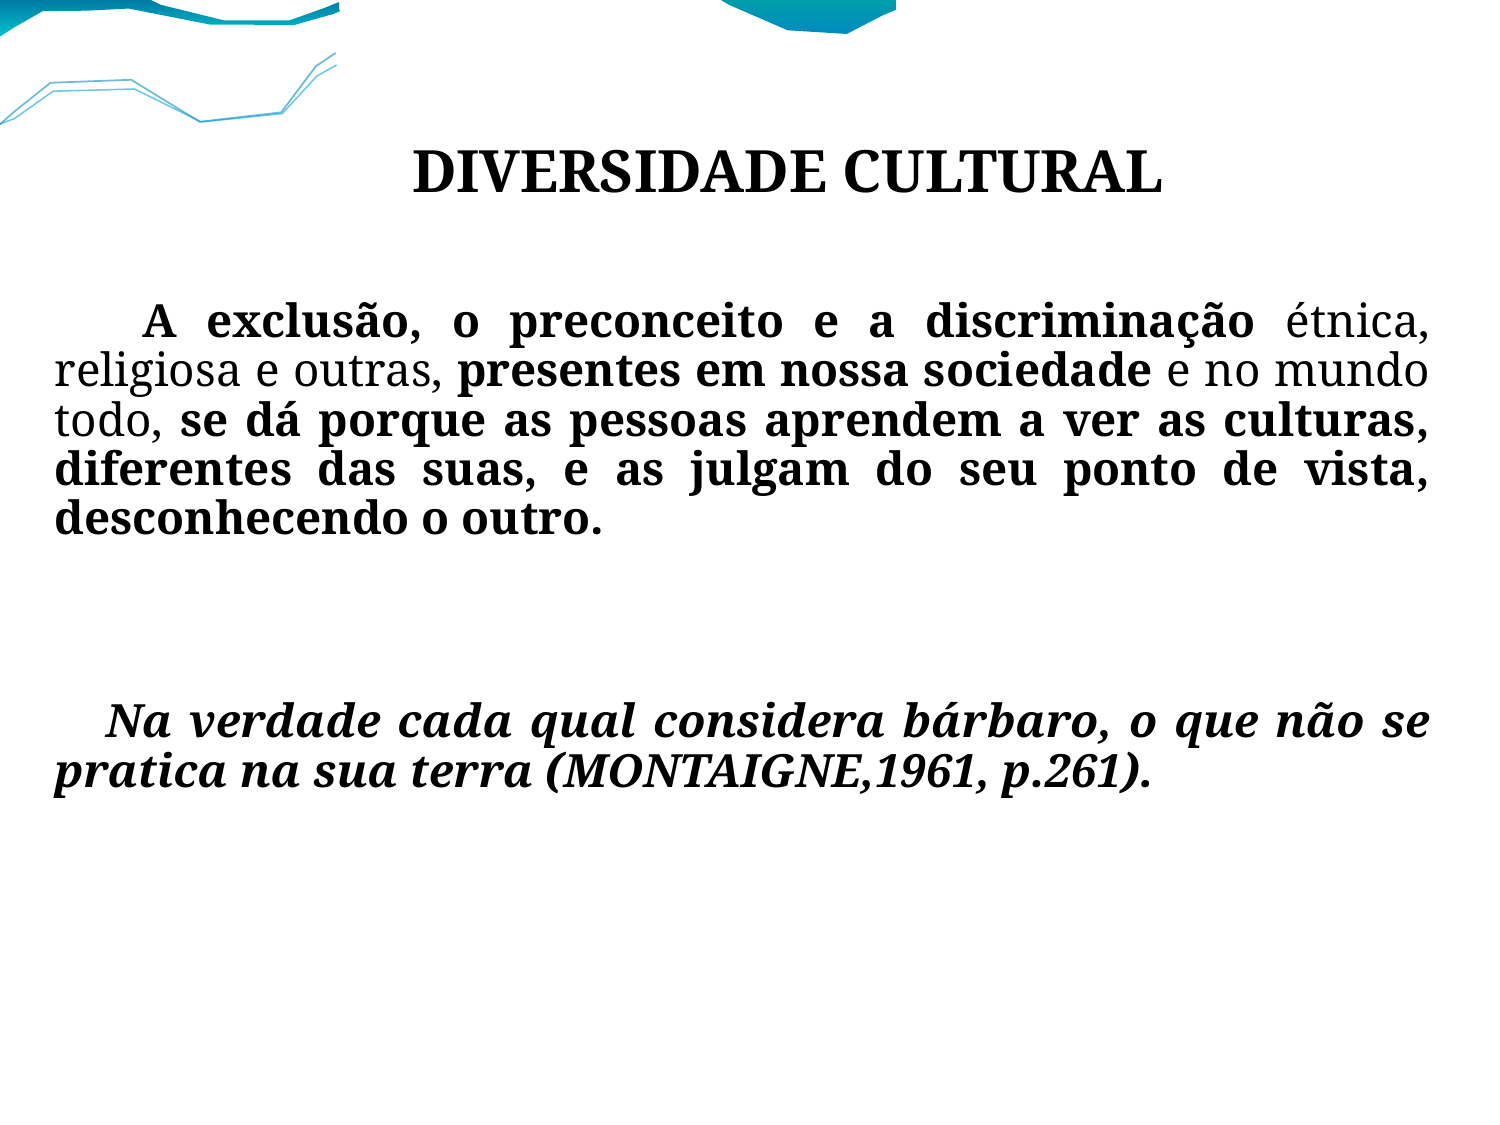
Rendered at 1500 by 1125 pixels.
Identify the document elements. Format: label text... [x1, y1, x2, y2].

list A exclusão, o preconceito e a discriminação étnica, religiosa e outras, presentes em nossa sociedade e no mundo todo, se dá porque as pessoas aprendem a ver as culturas, diferentes das suas, e as julgam do seu ponto de vista, desconhecendo o outro. Na verdade cada qual considera bárbaro, o que não se pratica na sua terra (MONTAIGNE,1961, p.261). [41, 290, 1445, 1030]
text_box DIVERSIDADE CULTURAL [397, 127, 1179, 212]
